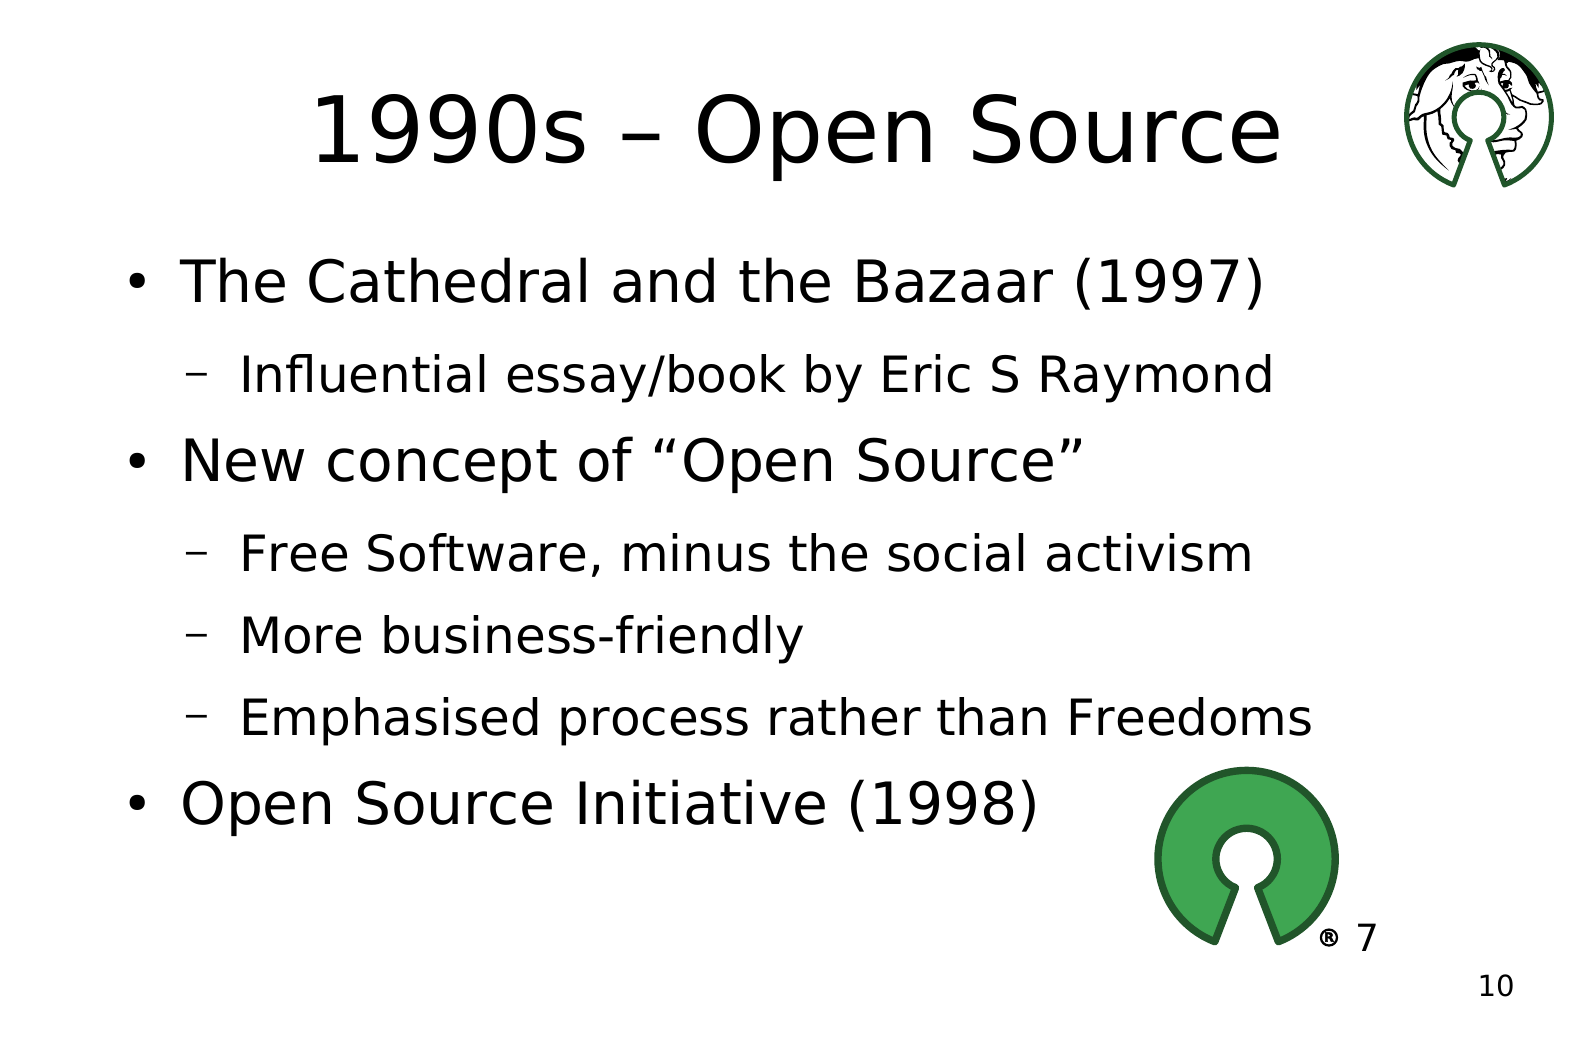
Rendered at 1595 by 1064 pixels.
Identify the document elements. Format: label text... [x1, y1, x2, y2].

text_box 7 [1340, 909, 1394, 968]
picture [1125, 732, 1347, 951]
list The Cathedral and the Bazaar (1997) Influential essay/book by Eric S Raymond New concept of “Open Source” Free Software, minus the social activism More business-friendly Emphasised process rather than Freedoms Open Source Initiative (1998) [79, 248, 1515, 951]
title 1990s – Open Source [79, 42, 1515, 220]
